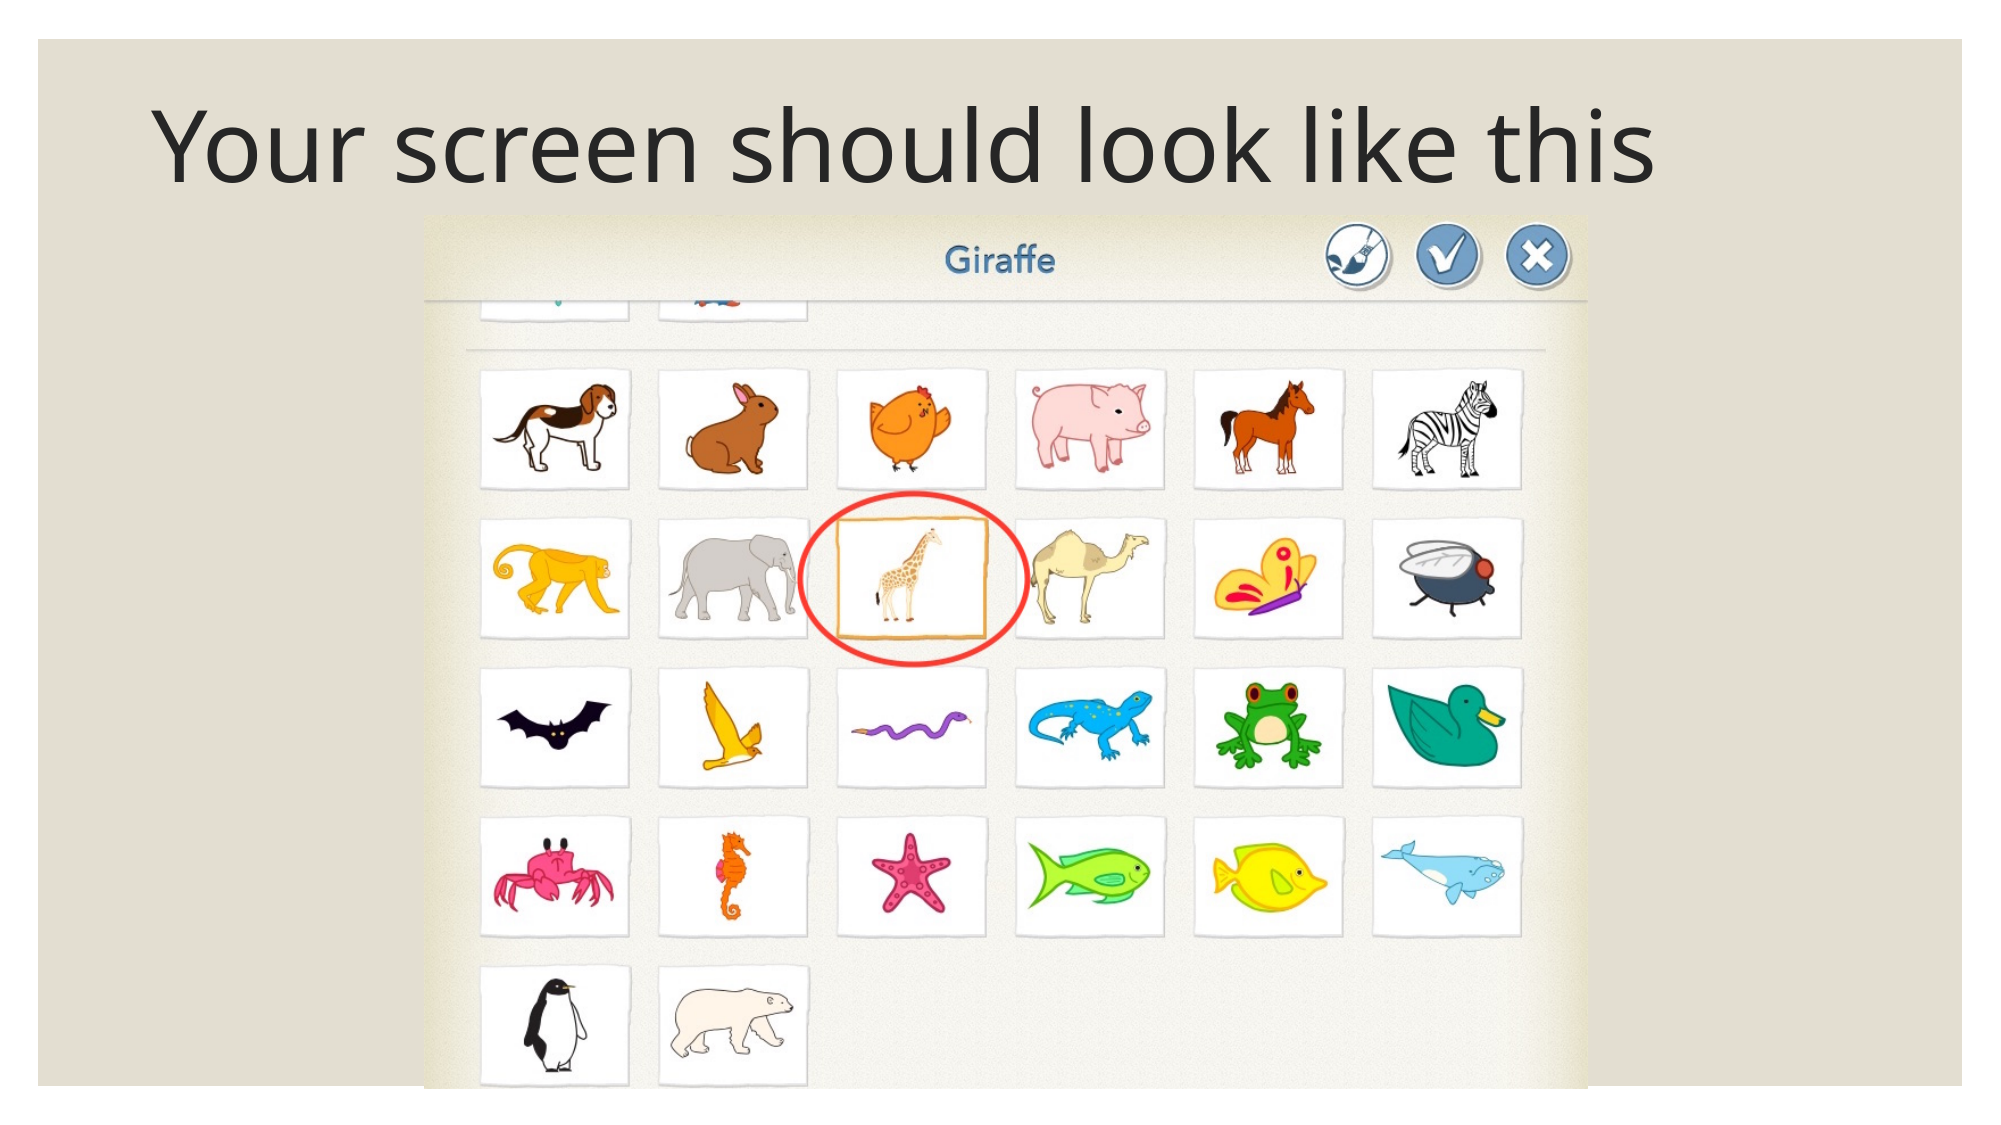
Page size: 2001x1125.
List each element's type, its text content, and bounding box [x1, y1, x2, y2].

picture [424, 215, 1588, 1089]
title Your screen should look like this [136, 37, 1876, 263]
